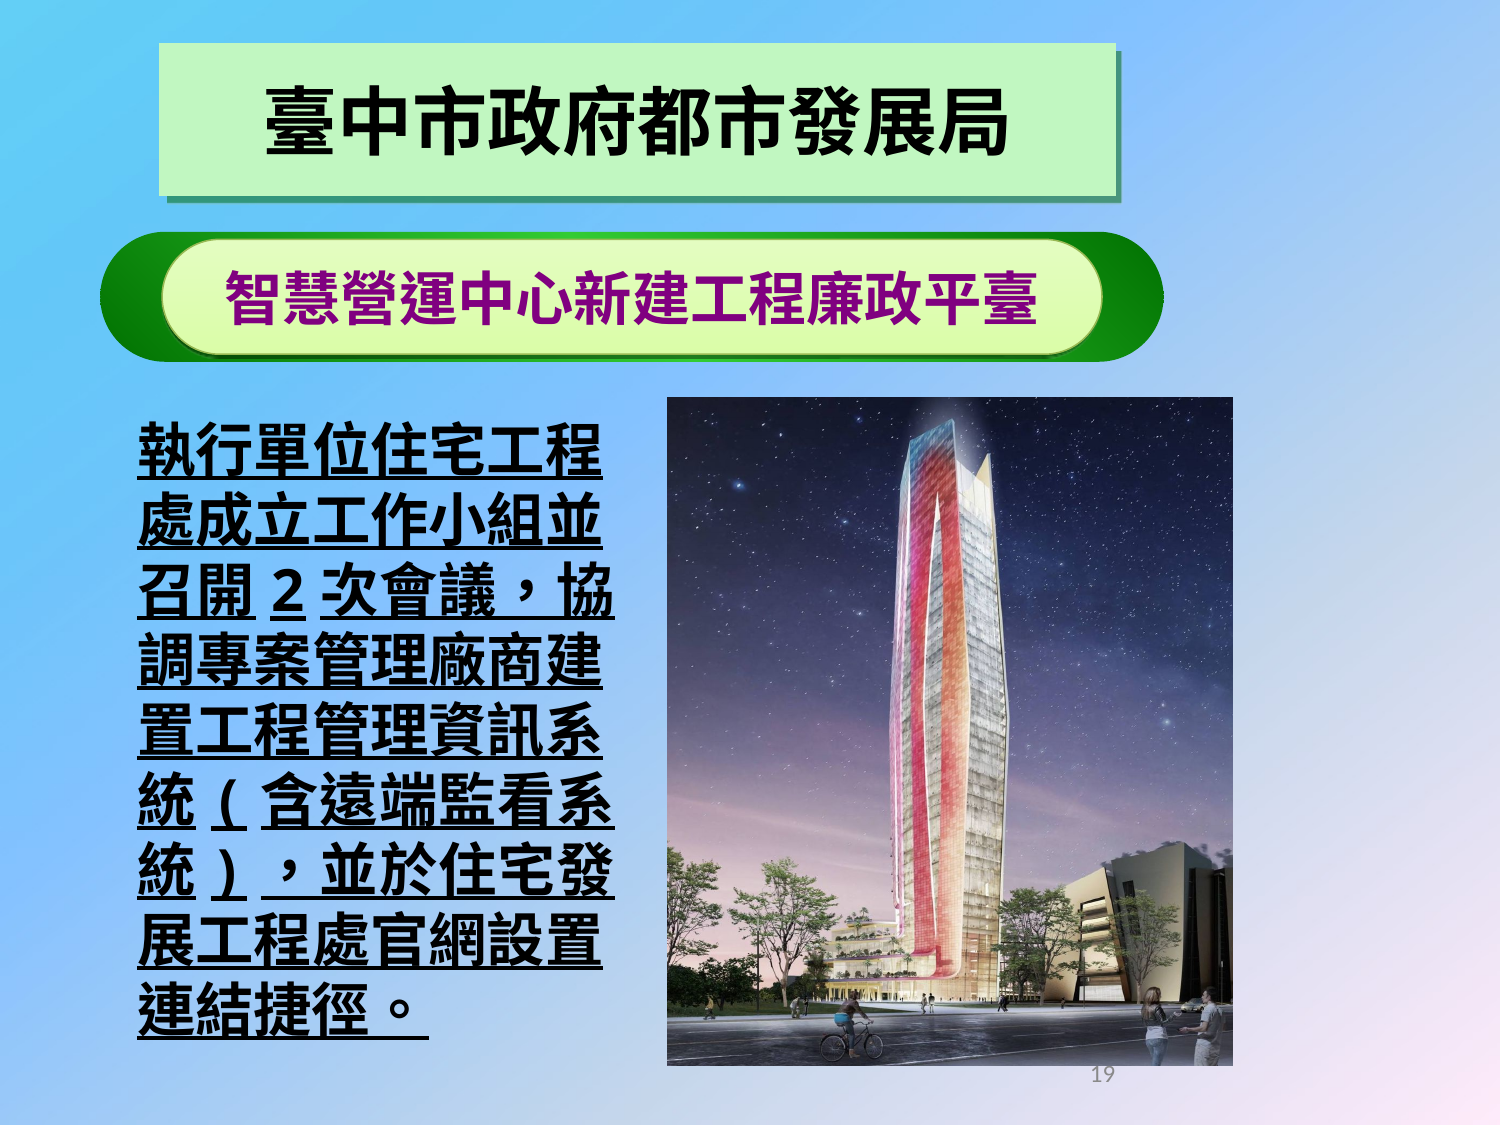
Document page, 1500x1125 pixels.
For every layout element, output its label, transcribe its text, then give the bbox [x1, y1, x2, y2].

text_box 執行單位住宅工程處成立工作小組並召開2次會議，協調專案管理廠商建置工程管理資訊系統(含遠端監看系統)，並於住宅發展工程處官網設置連結捷徑。 [122, 406, 630, 1051]
picture [667, 397, 1233, 1066]
text_box 智慧營運中心新建工程廉政平臺 [162, 239, 1103, 355]
text_box 臺中市政府都市發展局 [159, 43, 1116, 196]
text_box [1074, 1042, 1426, 1103]
text_box [100, 231, 1164, 362]
